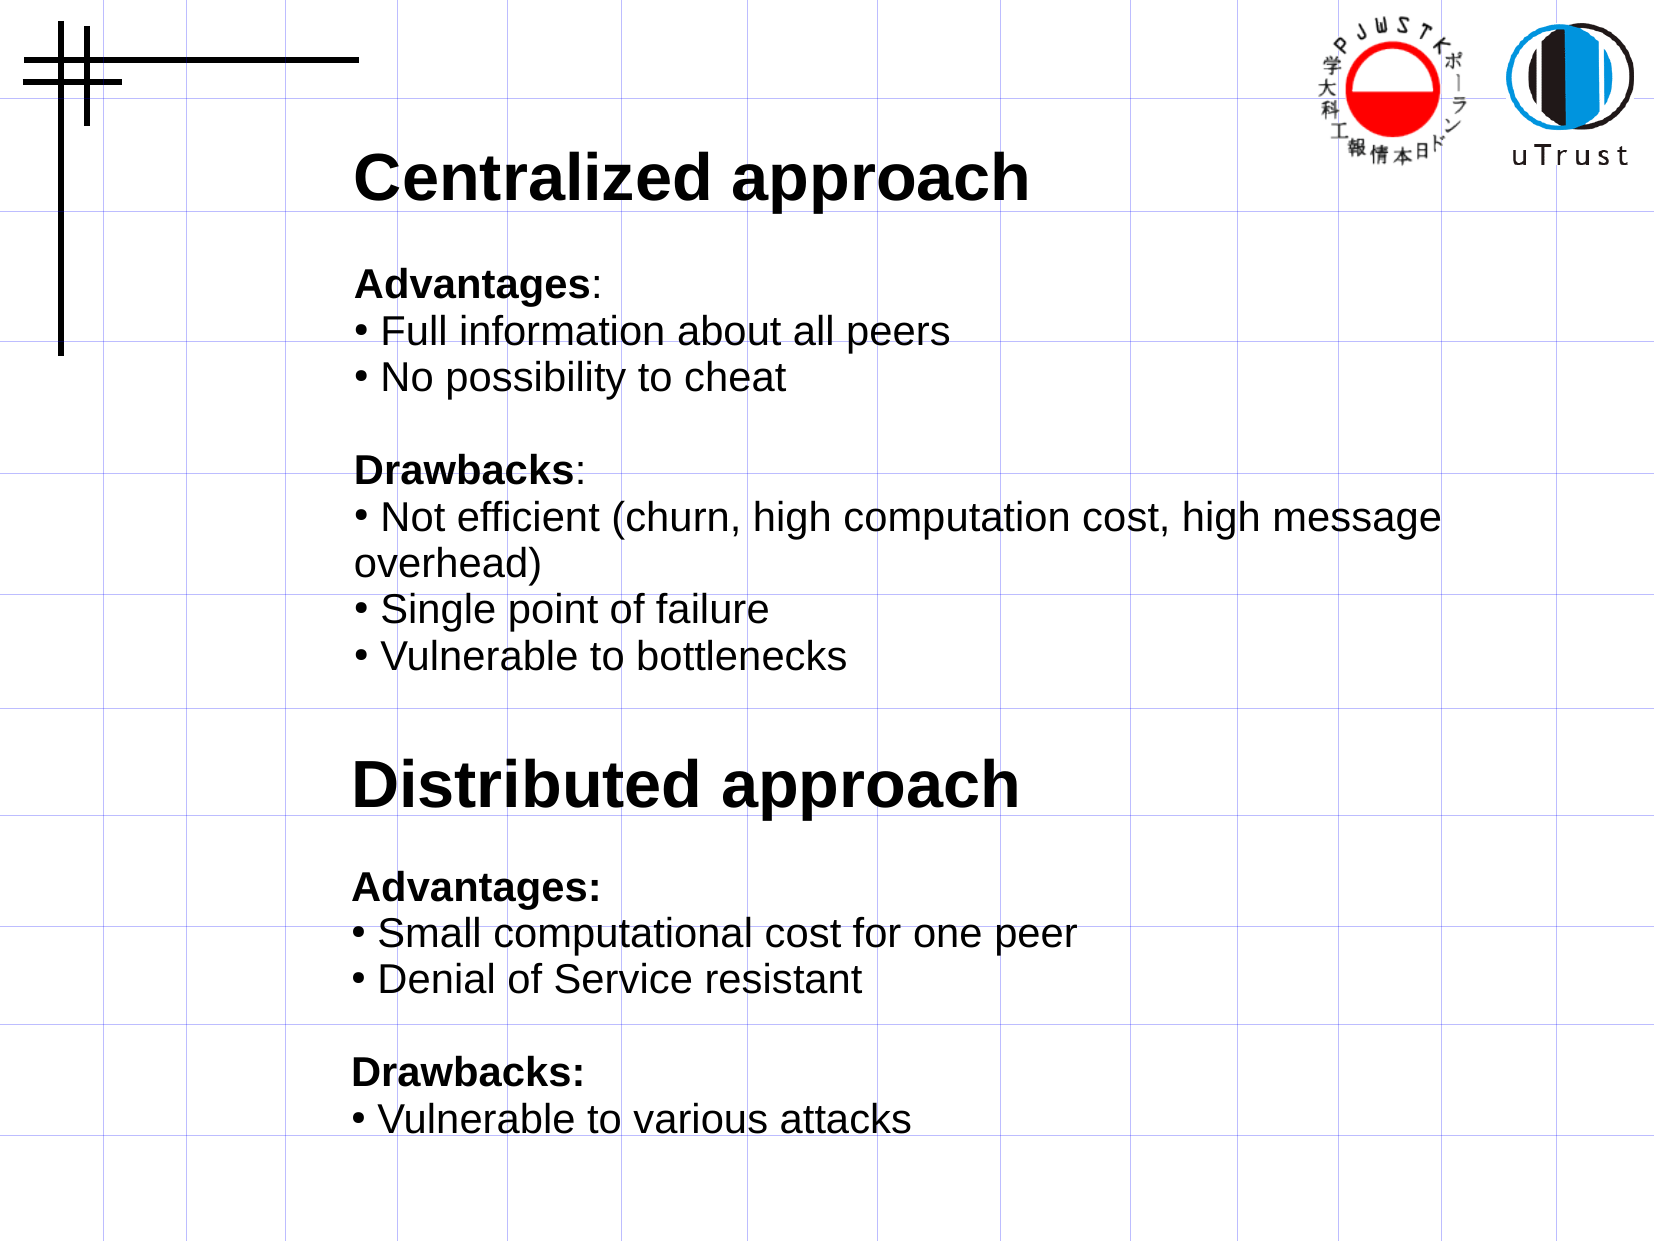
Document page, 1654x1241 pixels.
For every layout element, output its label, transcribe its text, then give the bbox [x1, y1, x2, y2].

text_box Distributed approach Advantages: Small computational cost for one peer Denial of Service resistant Drawbacks: Vulnerable to various attacks [336, 739, 1347, 1197]
picture [1506, 23, 1634, 165]
picture [1512, 30, 1565, 125]
picture [1304, 0, 1479, 132]
text_box Centralized approach Advantages: Full information about all peers No possibility to cheat Drawbacks: Not efficient (churn, high computation cost, high message overhead) Single point of failure Vulnerable to bottlenecks [339, 132, 1595, 693]
